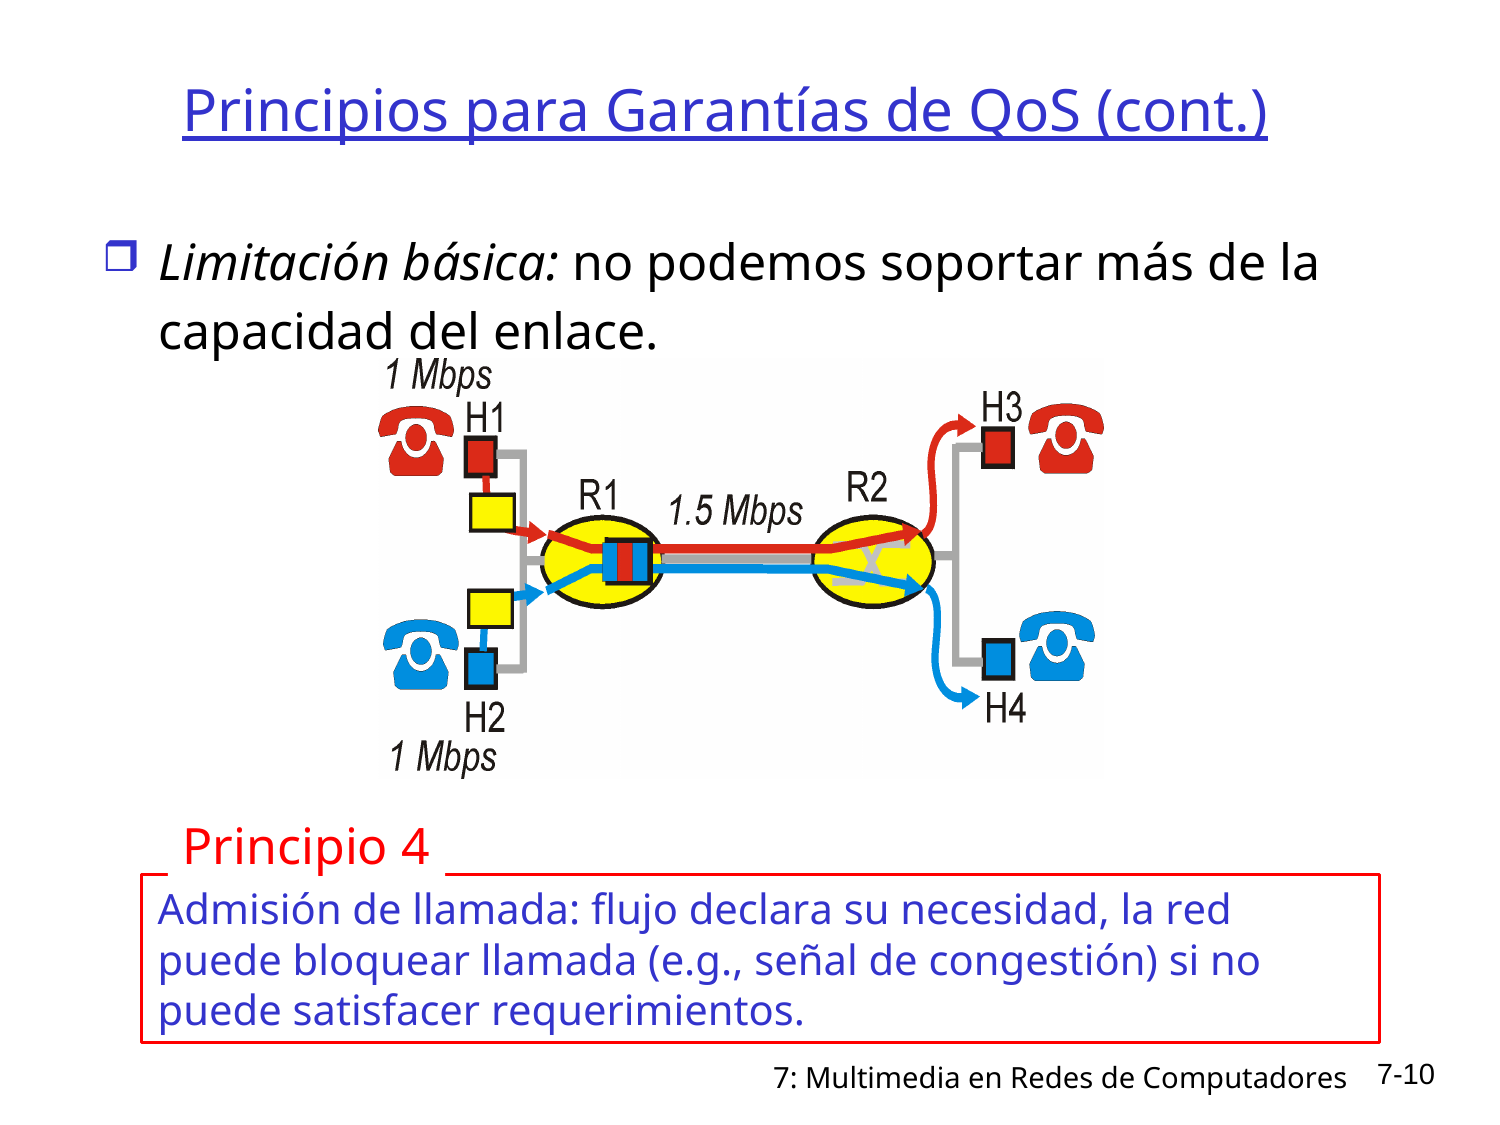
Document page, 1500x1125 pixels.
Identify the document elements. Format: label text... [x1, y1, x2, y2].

list Limitación básica: no podemos soportar más de la capacidad del enlace. [87, 219, 1363, 361]
text_box Principio 4 [167, 806, 446, 883]
text_box Admisión de llamada: flujo declara su necesidad, la red puede bloquear llamada (e.g., señal de congestión) si no puede satisfacer requerimientos. [141, 874, 1380, 1043]
picture [378, 358, 1104, 779]
title Principios para Garantías de QoS (cont.) [87, 37, 1363, 181]
